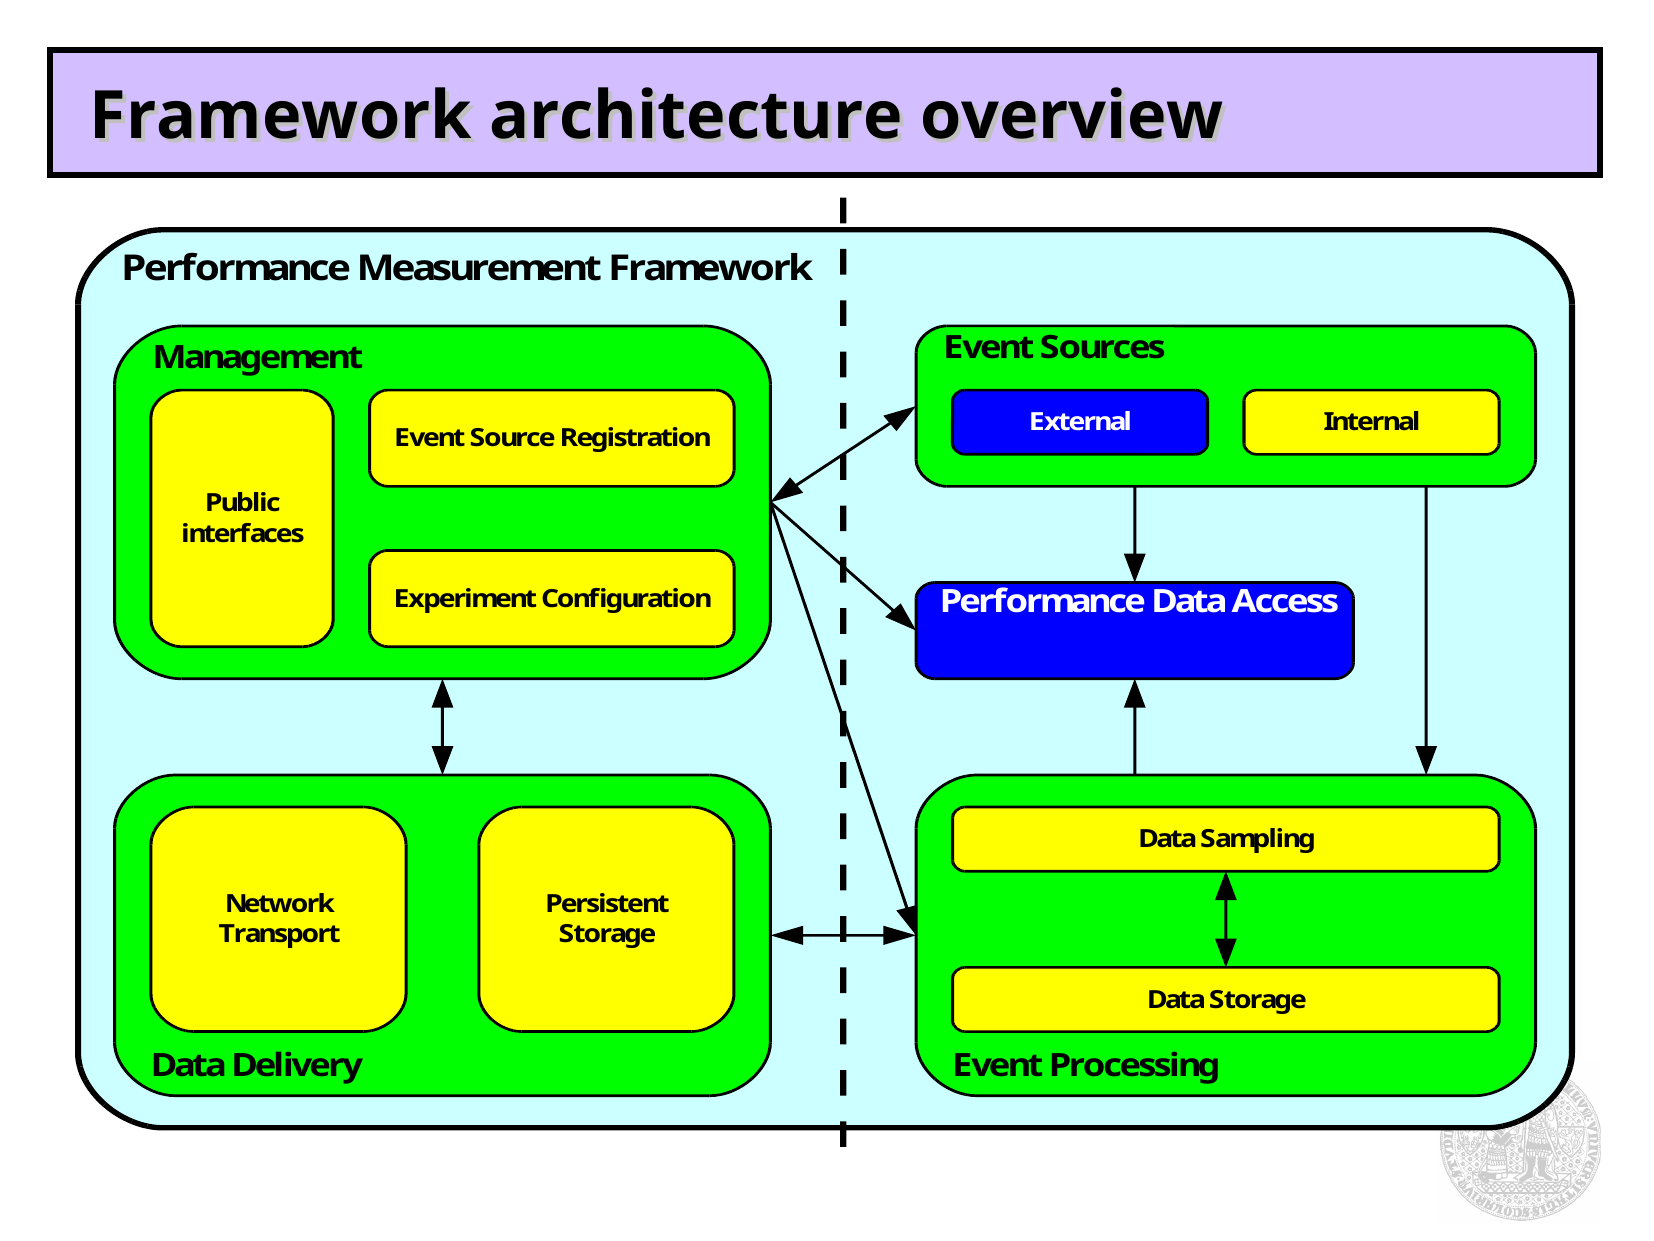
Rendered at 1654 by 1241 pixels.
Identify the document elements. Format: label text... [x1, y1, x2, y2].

picture [75, 195, 1601, 1225]
title Framework architecture overview [49, 49, 1600, 175]
